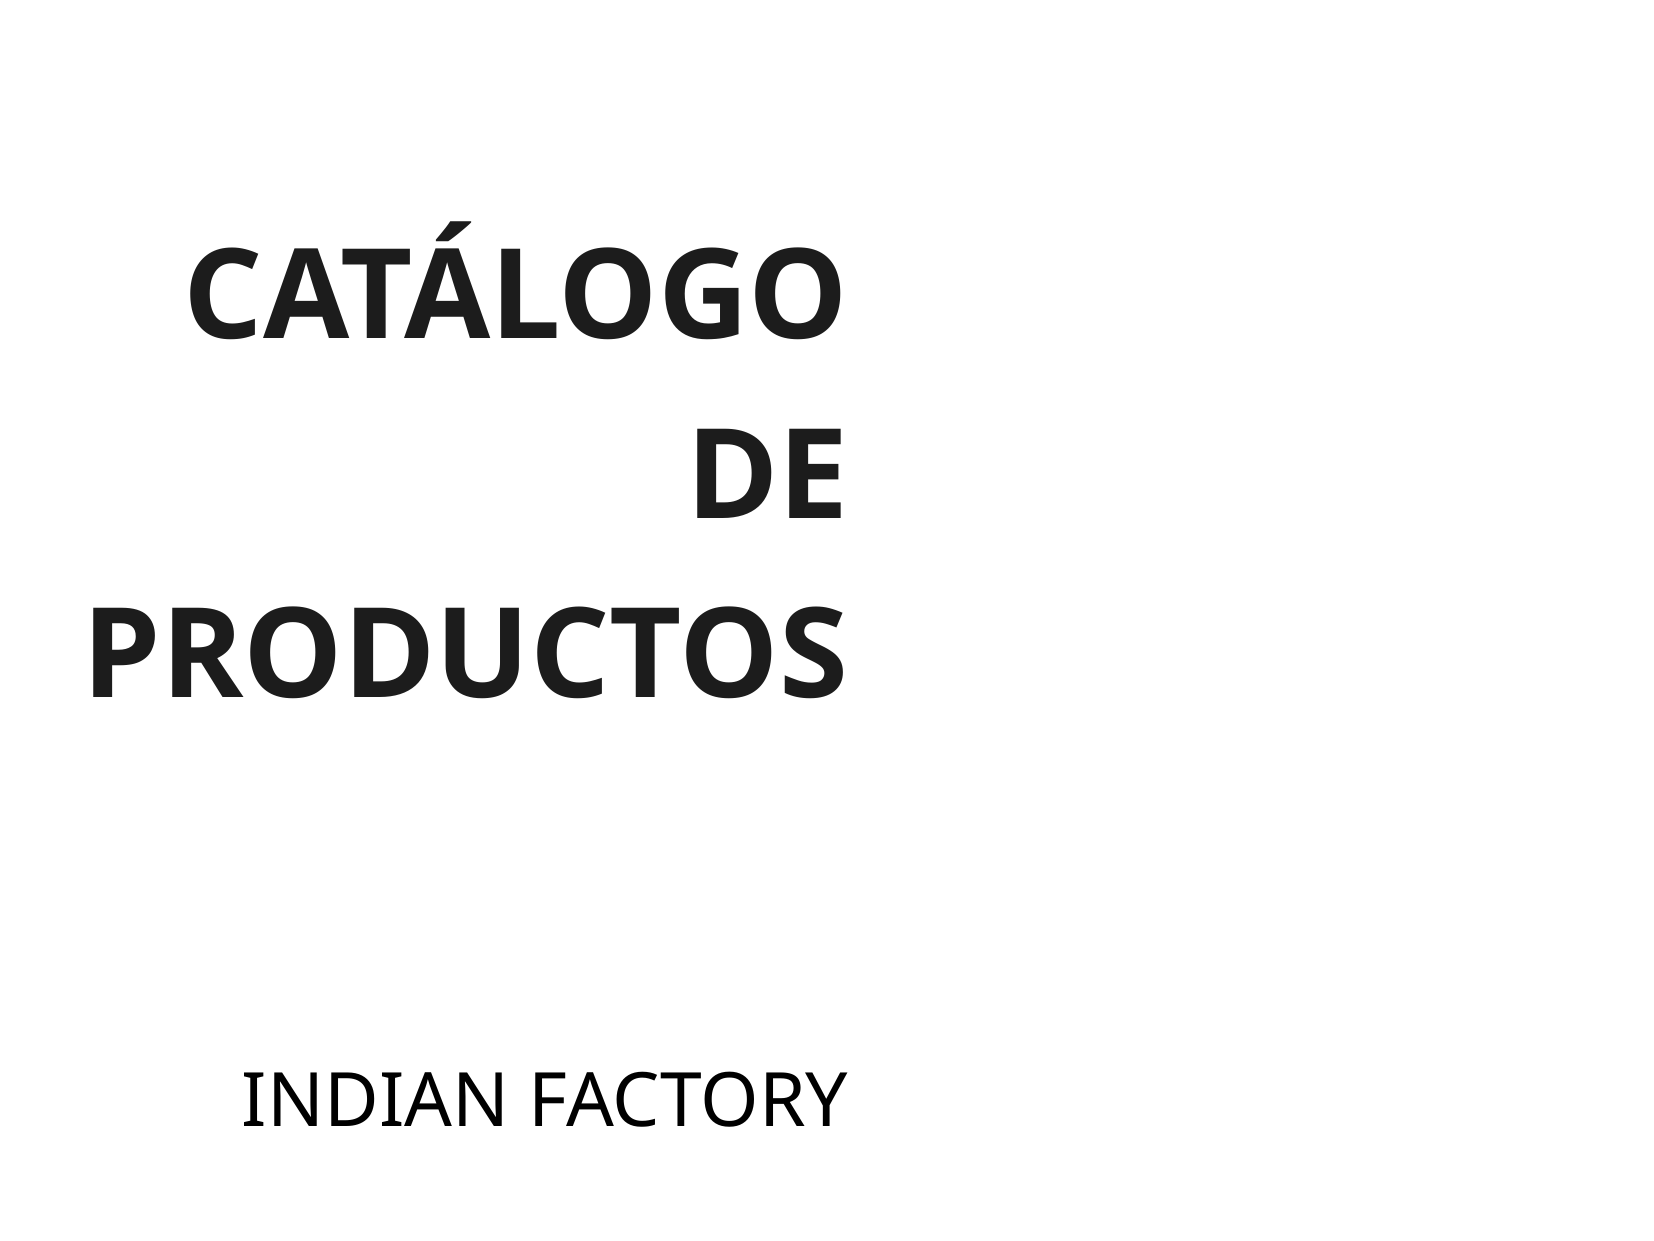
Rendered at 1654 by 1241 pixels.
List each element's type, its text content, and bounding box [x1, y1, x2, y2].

subtitle CATÁLOGO DE PRODUCTOS INDIAN FACTORY [82, 64, 1654, 922]
